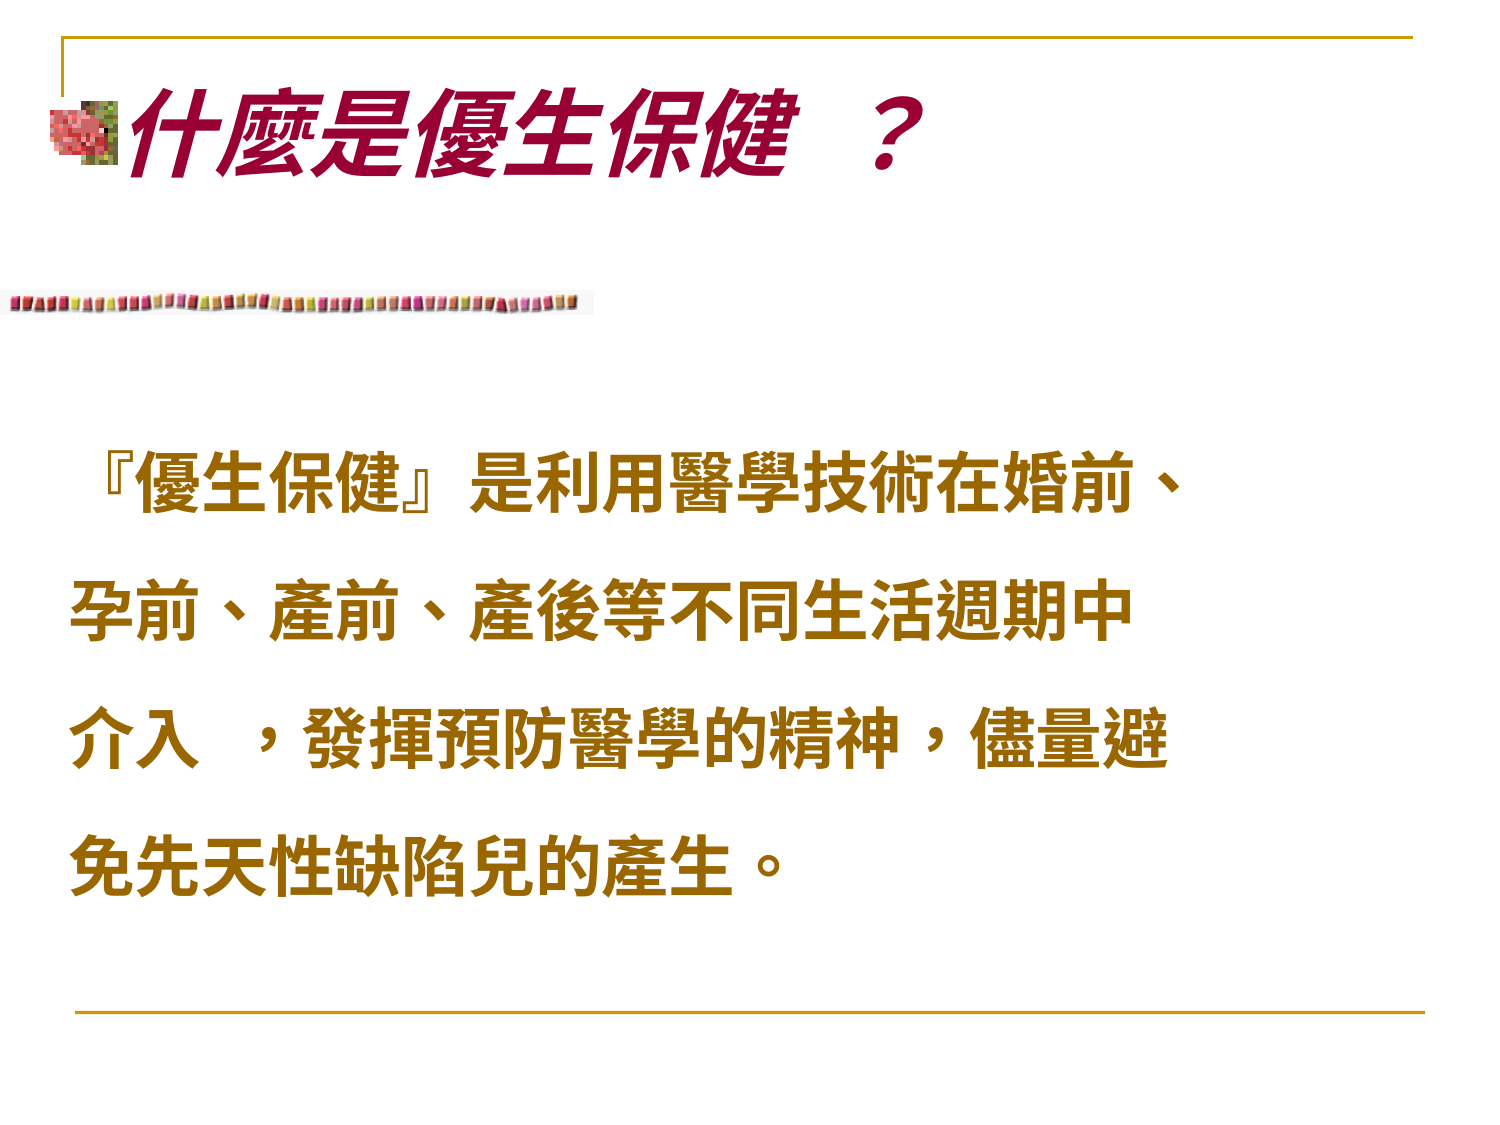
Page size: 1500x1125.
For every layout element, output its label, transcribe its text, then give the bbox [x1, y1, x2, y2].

list [35, 332, 1248, 1070]
title 什麼是優生保健 ？ [35, 66, 1263, 254]
text_box 『優生保健』是利用醫學技術在婚前、孕前、產前、產後等不同生活週期中介入 ，發揮預防醫學的精神，儘量避免先天性缺陷兒的產生。 [53, 385, 1188, 912]
picture [0, 290, 594, 315]
